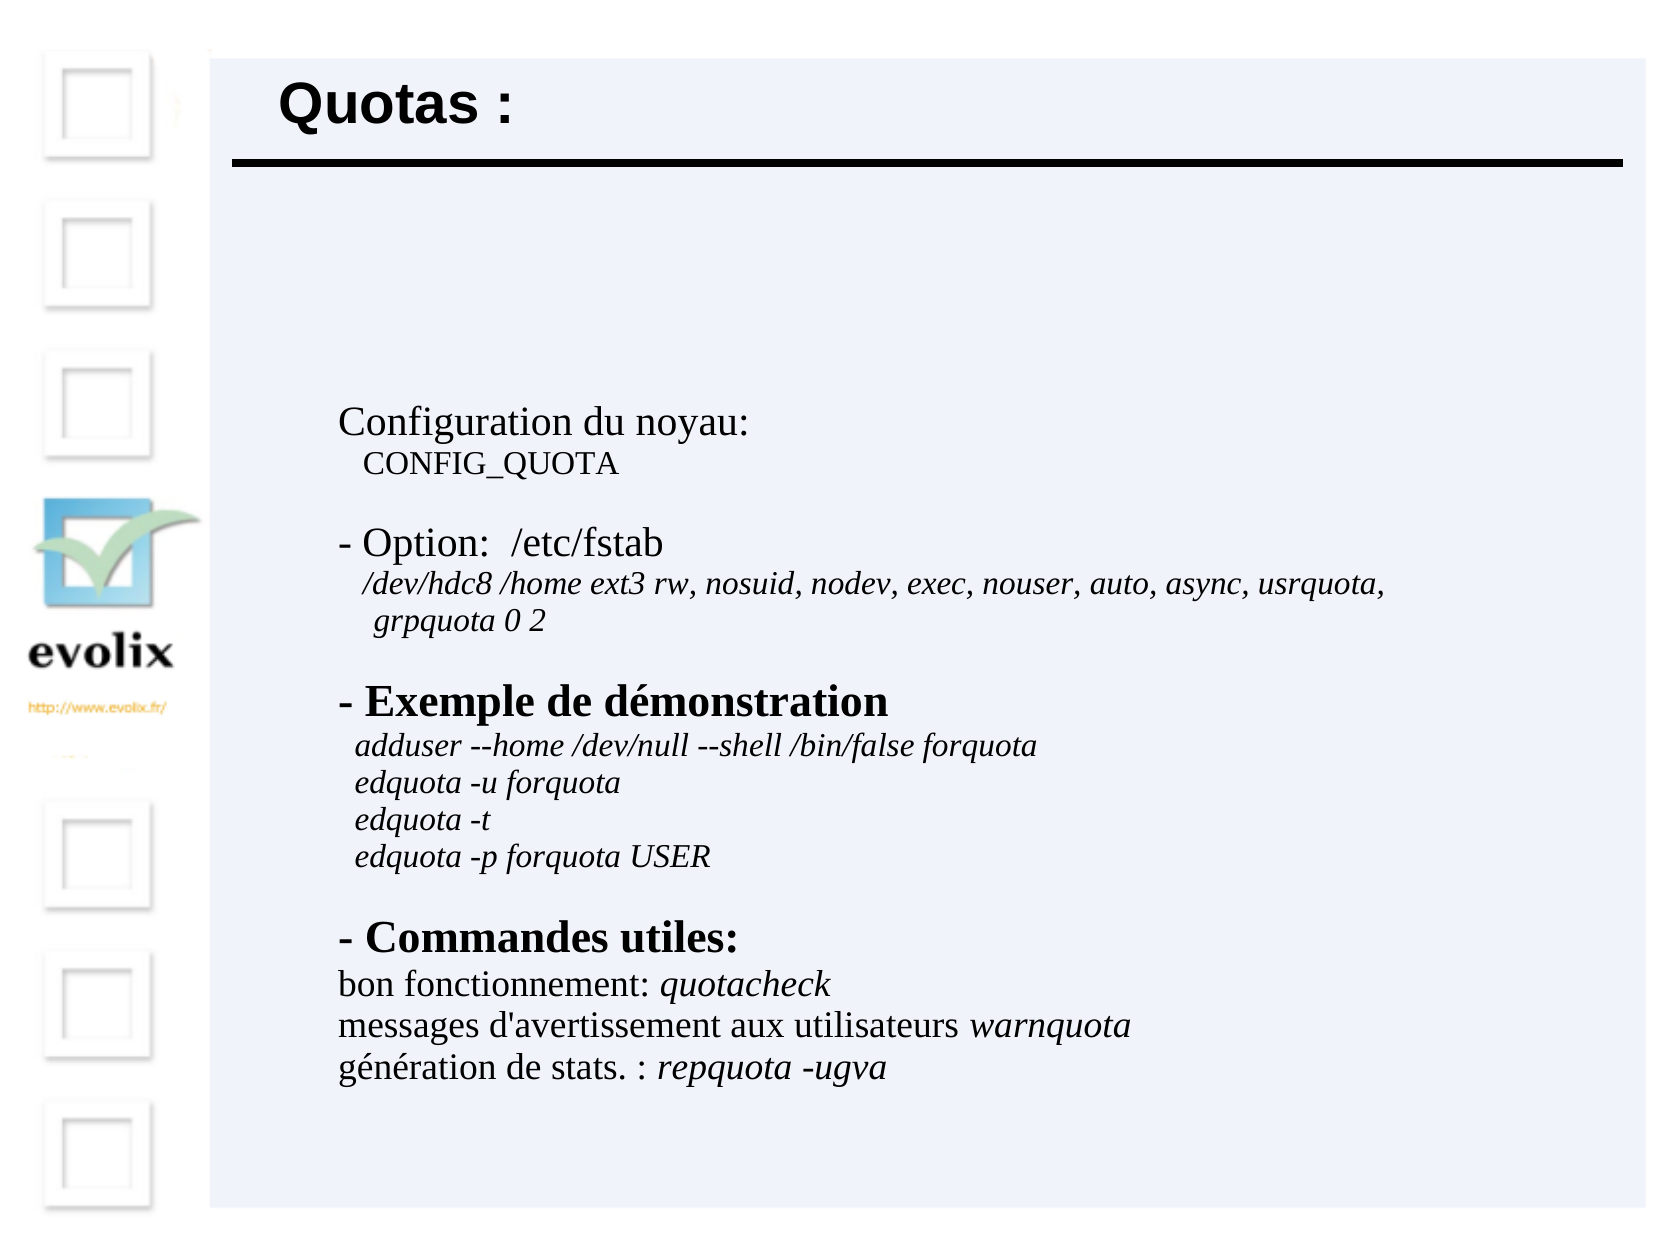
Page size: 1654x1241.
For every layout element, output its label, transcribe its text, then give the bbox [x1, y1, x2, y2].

subtitle Configuration du noyau: CONFIG_QUOTA - Option: /etc/fstab /dev/hdc8 /home ext3 rw, nosuid, nodev, exec, nouser, auto, async, usrquota, grpquota 0 2 - Exemple de démonstration adduser --home /dev/null --shell /bin/false forquota edquota -u forquota edquota -t edquota -p forquota USER - Commandes utiles: bon fonctionnement: quotacheck messages d'avertissement aux utilisateurs warnquota génération de stats. : repquota -ugva [302, 163, 1508, 1211]
text_box Quotas : [228, 63, 507, 155]
picture [0, 49, 1654, 1218]
